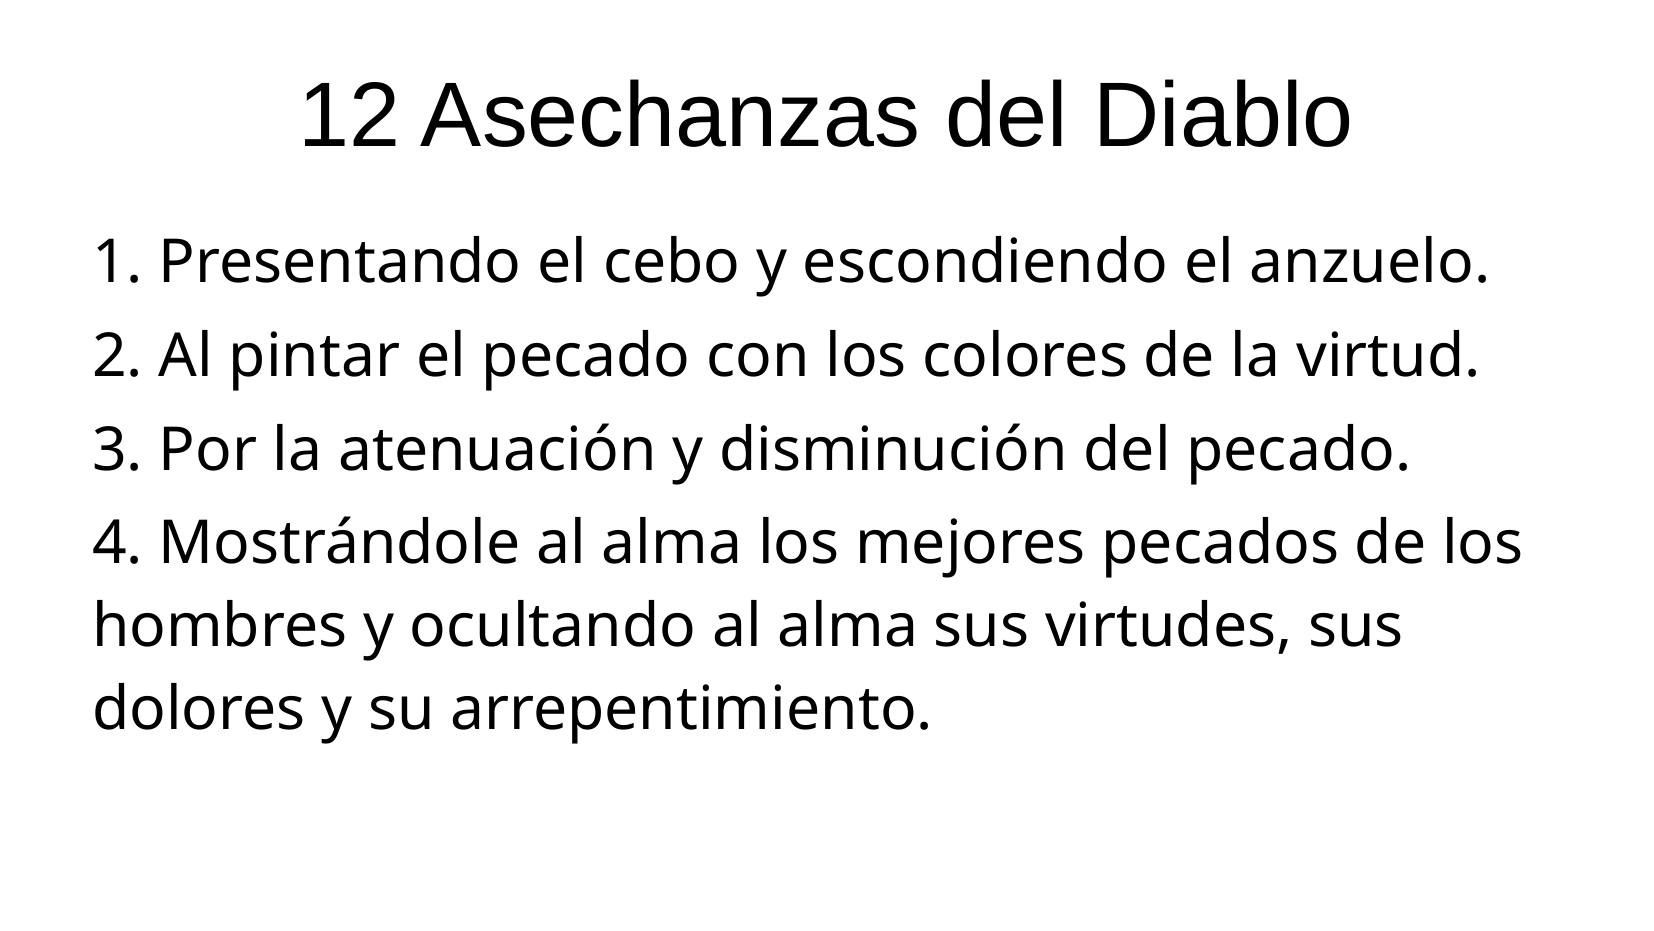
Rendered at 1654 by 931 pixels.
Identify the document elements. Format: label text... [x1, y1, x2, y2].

title 12 Asechanzas del Diablo [82, 37, 1571, 193]
list 1. Presentando el cebo y escondiendo el anzuelo. 2. Al pintar el pecado con los colores de la virtud. 3. Por la atenuación y disminución del pecado. 4. Mostrándole al alma los mejores pecados de los hombres y ocultando al alma sus virtudes, sus dolores y su arrepentimiento. [82, 217, 1571, 758]
